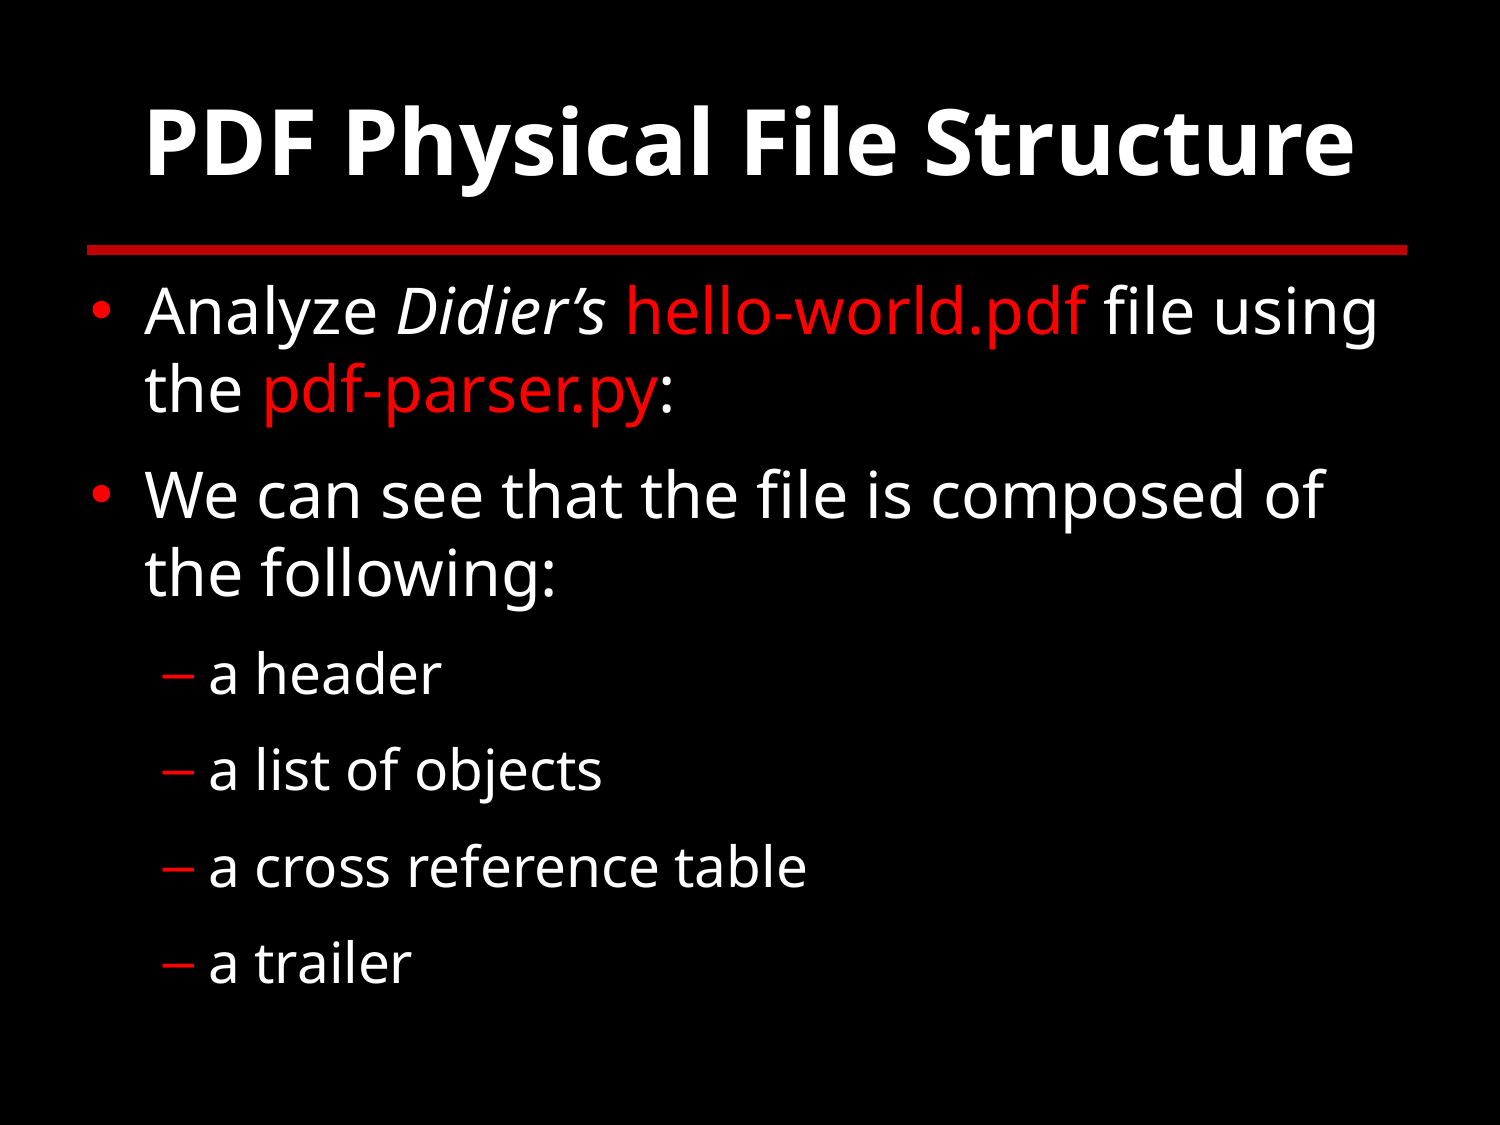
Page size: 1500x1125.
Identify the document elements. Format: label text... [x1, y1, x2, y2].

list Analyze Didier’s hello-world.pdf file using the pdf-parser.py: We can see that the file is composed of the following: a header a list of objects a cross reference table a trailer [75, 262, 1425, 1005]
title PDF Physical File Structure [75, 45, 1425, 233]
